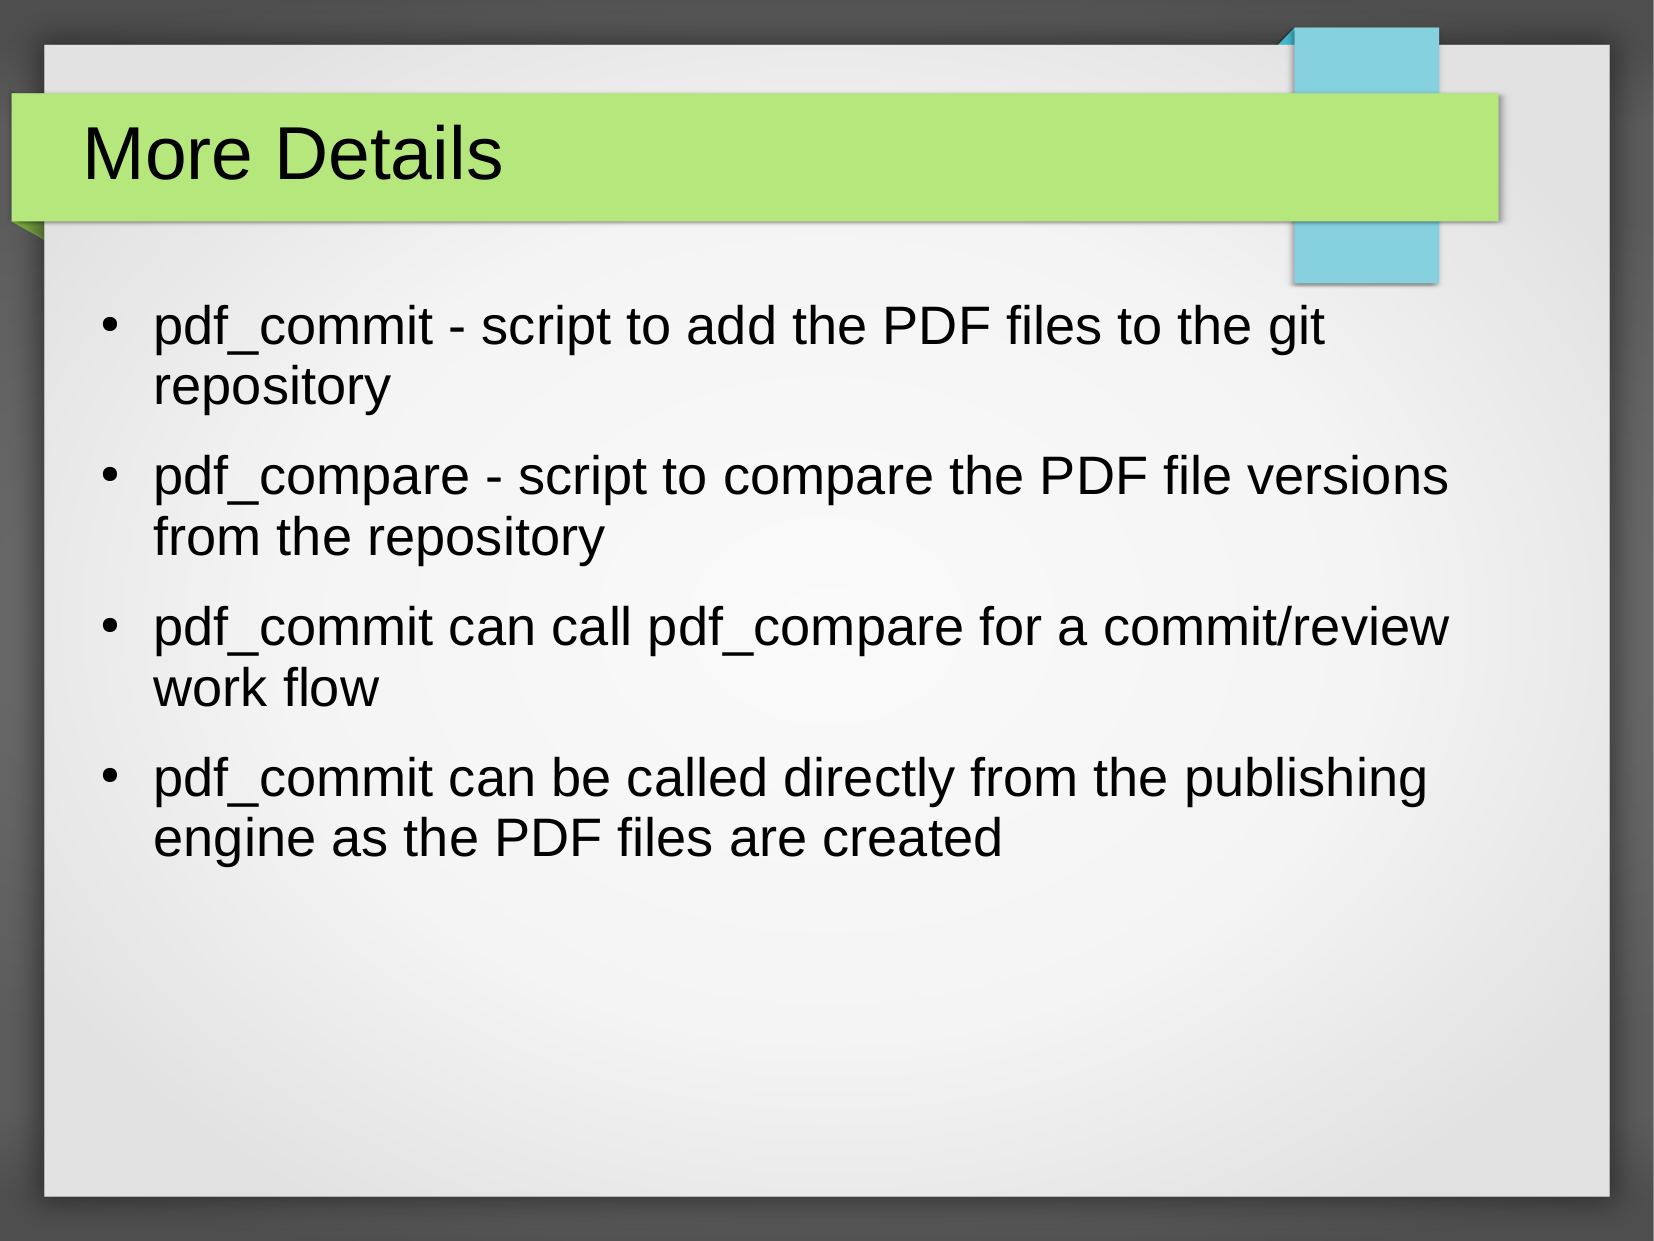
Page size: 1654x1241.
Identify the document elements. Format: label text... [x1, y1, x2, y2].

picture [0, 0, 1654, 1241]
title More Details [82, 94, 1264, 213]
list pdf_commit - script to add the PDF files to the git repository pdf_compare - script to compare the PDF file versions from the repository pdf_commit can call pdf_compare for a commit/review work flow pdf_commit can be called directly from the publishing engine as the PDF files are created [82, 295, 1571, 1015]
